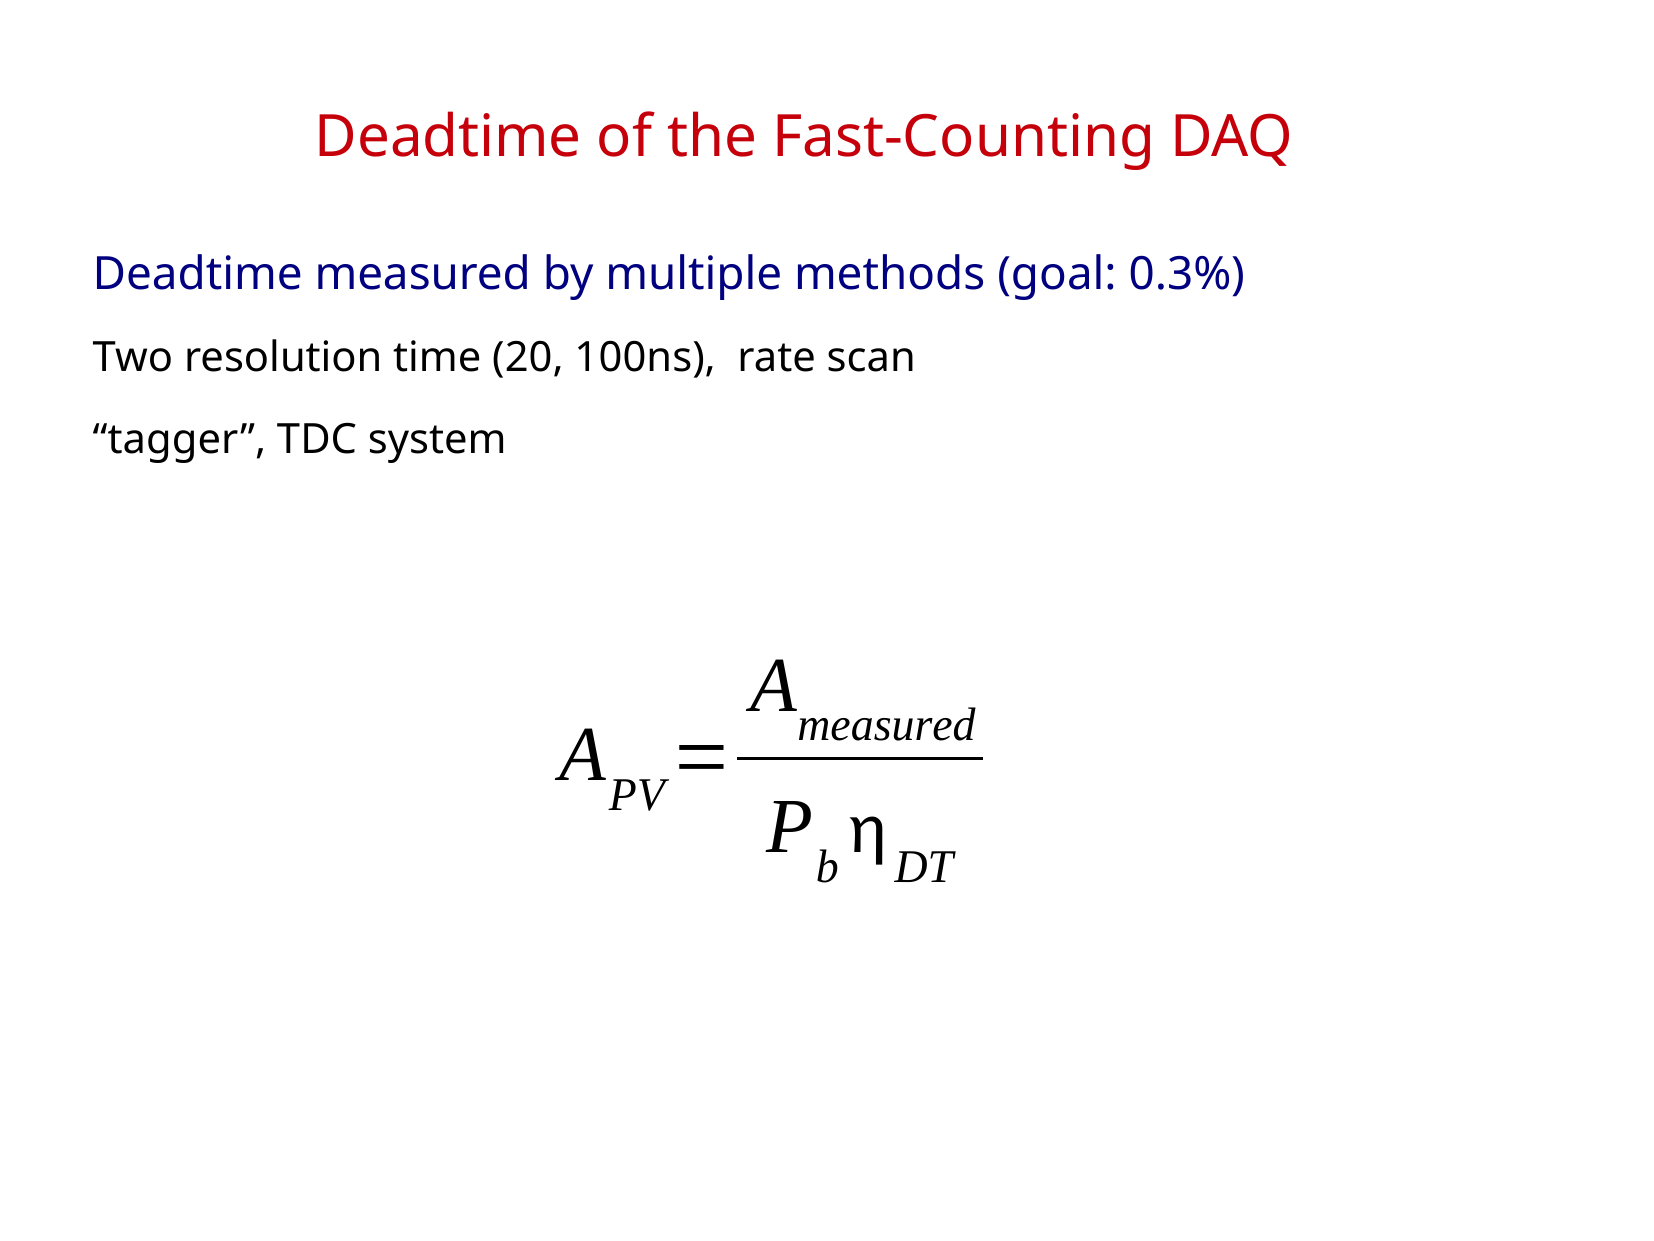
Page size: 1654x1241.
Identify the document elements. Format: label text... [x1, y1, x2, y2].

text_box Deadtime measured by multiple methods (goal: 0.3%) Two resolution time (20, 100ns), rate scan “tagger”, TDC system [75, 244, 1549, 1163]
chart [540, 623, 997, 896]
text_box Deadtime of the Fast-Counting DAQ [300, 86, 1426, 188]
